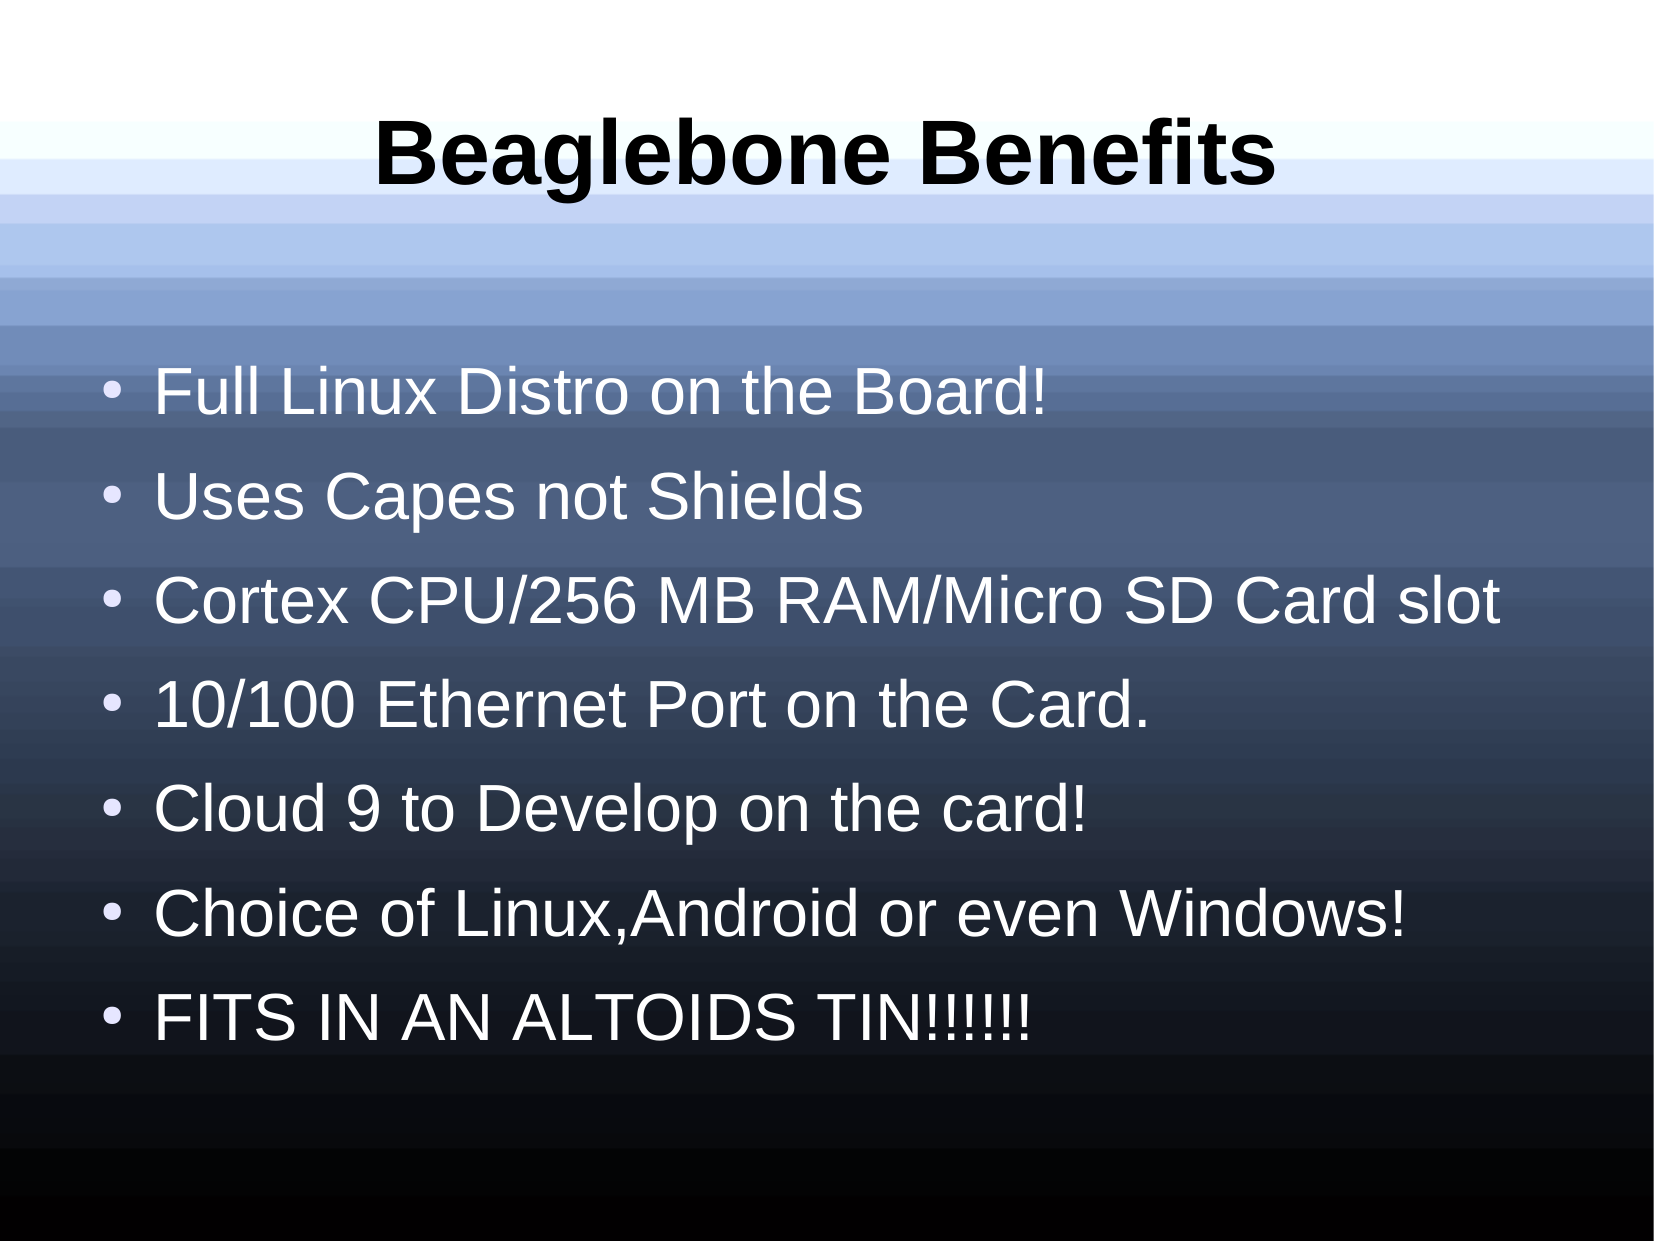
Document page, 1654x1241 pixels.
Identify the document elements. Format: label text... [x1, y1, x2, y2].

picture [0, 0, 1654, 1241]
title Beaglebone Benefits [82, 49, 1571, 257]
list Full Linux Distro on the Board! Uses Capes not Shields Cortex CPU/256 MB RAM/Micro SD Card slot 10/100 Ethernet Port on the Card. Cloud 9 to Develop on the card! Choice of Linux,Android or even Windows! FITS IN AN ALTOIDS TIN!!!!!! [82, 354, 1571, 1109]
